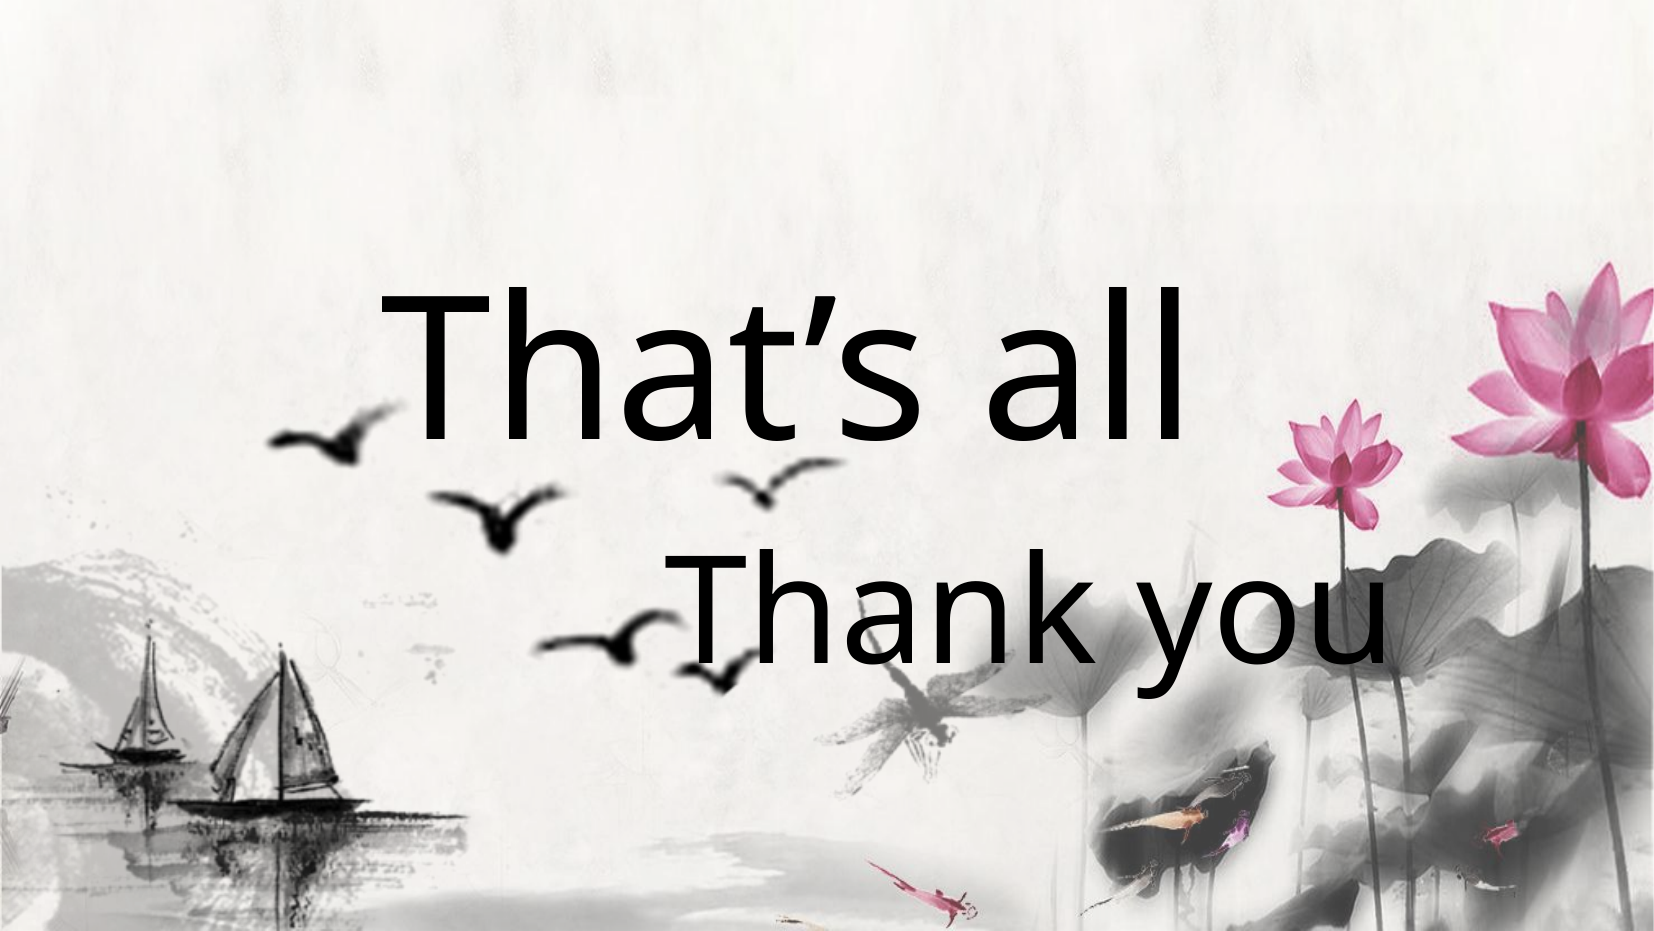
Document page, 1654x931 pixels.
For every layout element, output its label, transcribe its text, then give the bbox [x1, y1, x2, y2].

picture [1, 370, 1109, 931]
text_box Thank you [649, 496, 1607, 733]
text_box That’s all [0, 0, 1654, 931]
